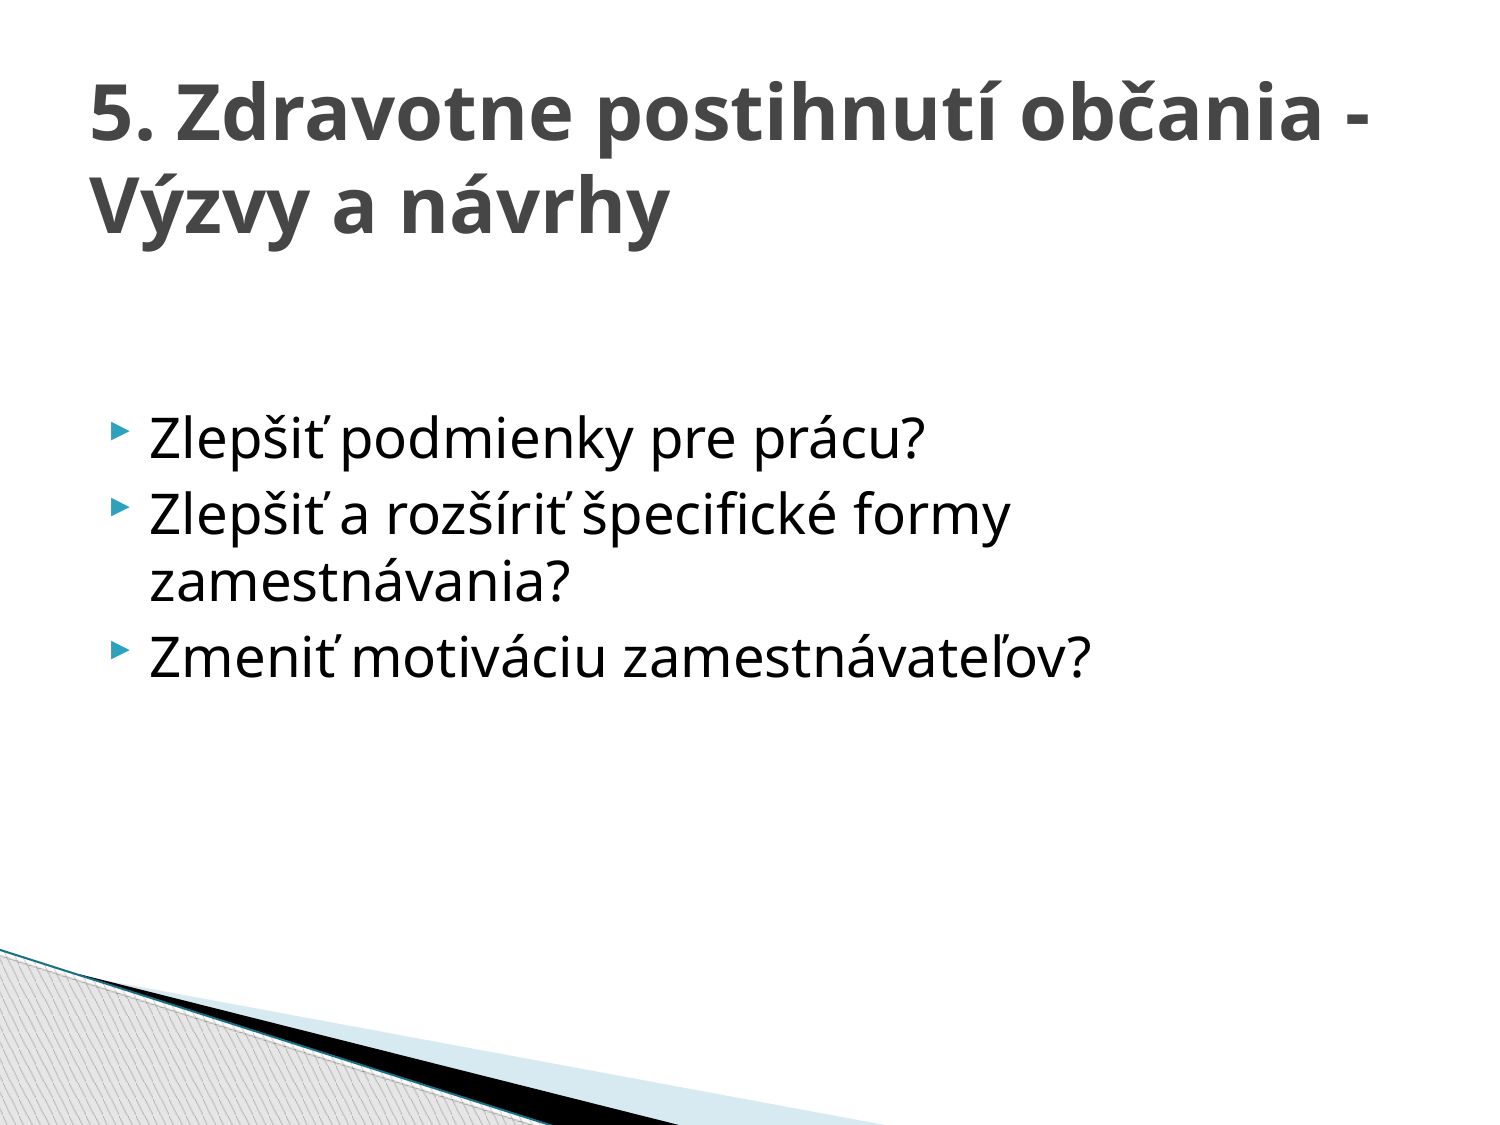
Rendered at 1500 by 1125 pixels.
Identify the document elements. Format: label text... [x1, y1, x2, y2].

title 5. Zdravotne postihnutí občania - Výzvy a návrhy [75, 45, 1425, 268]
list Zlepšiť podmienky pre prácu? Zlepšiť a rozšíriť špecifické formy zamestnávania? Zmeniť motiváciu zamestnávateľov? [75, 268, 1425, 986]
